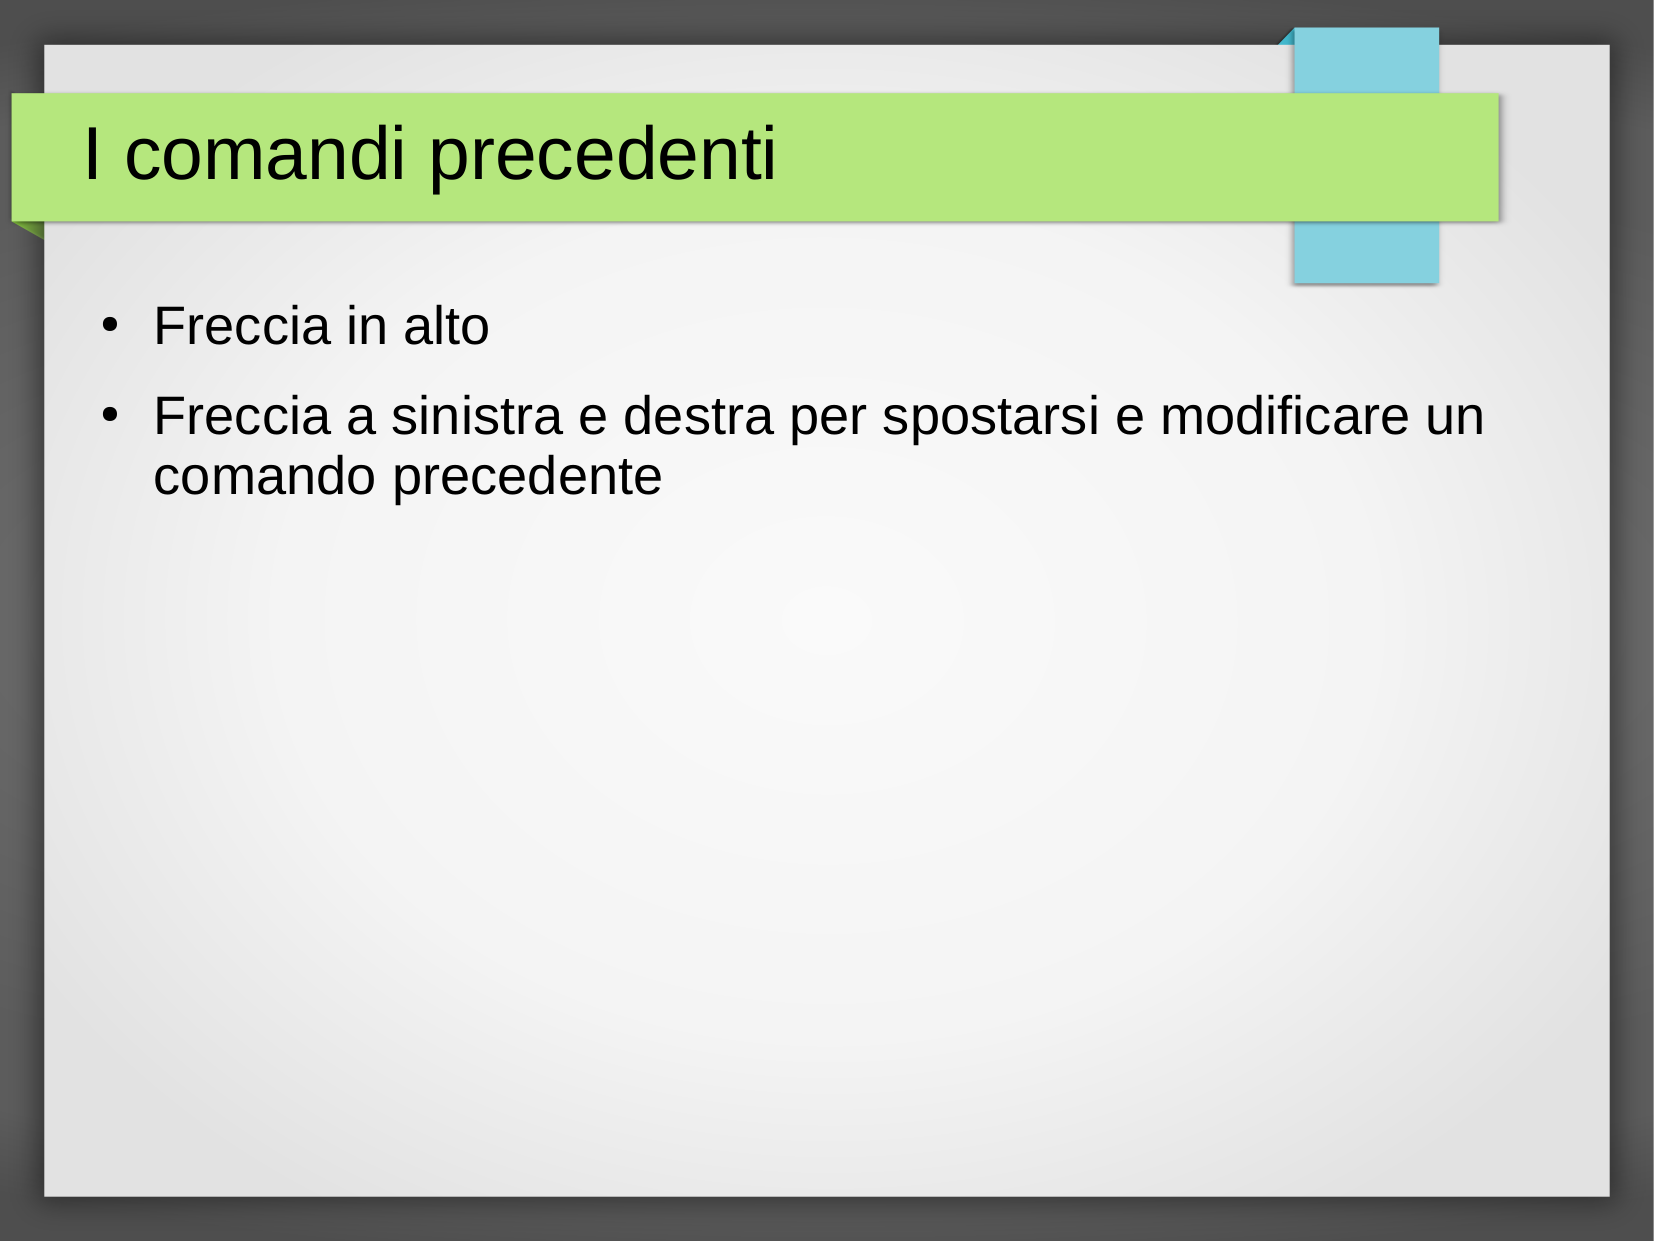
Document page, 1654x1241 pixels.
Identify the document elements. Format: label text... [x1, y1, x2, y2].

picture [0, 0, 1654, 1241]
title I comandi precedenti [82, 94, 1264, 213]
list Freccia in alto Freccia a sinistra e destra per spostarsi e modificare un comando precedente [82, 295, 1571, 1015]
